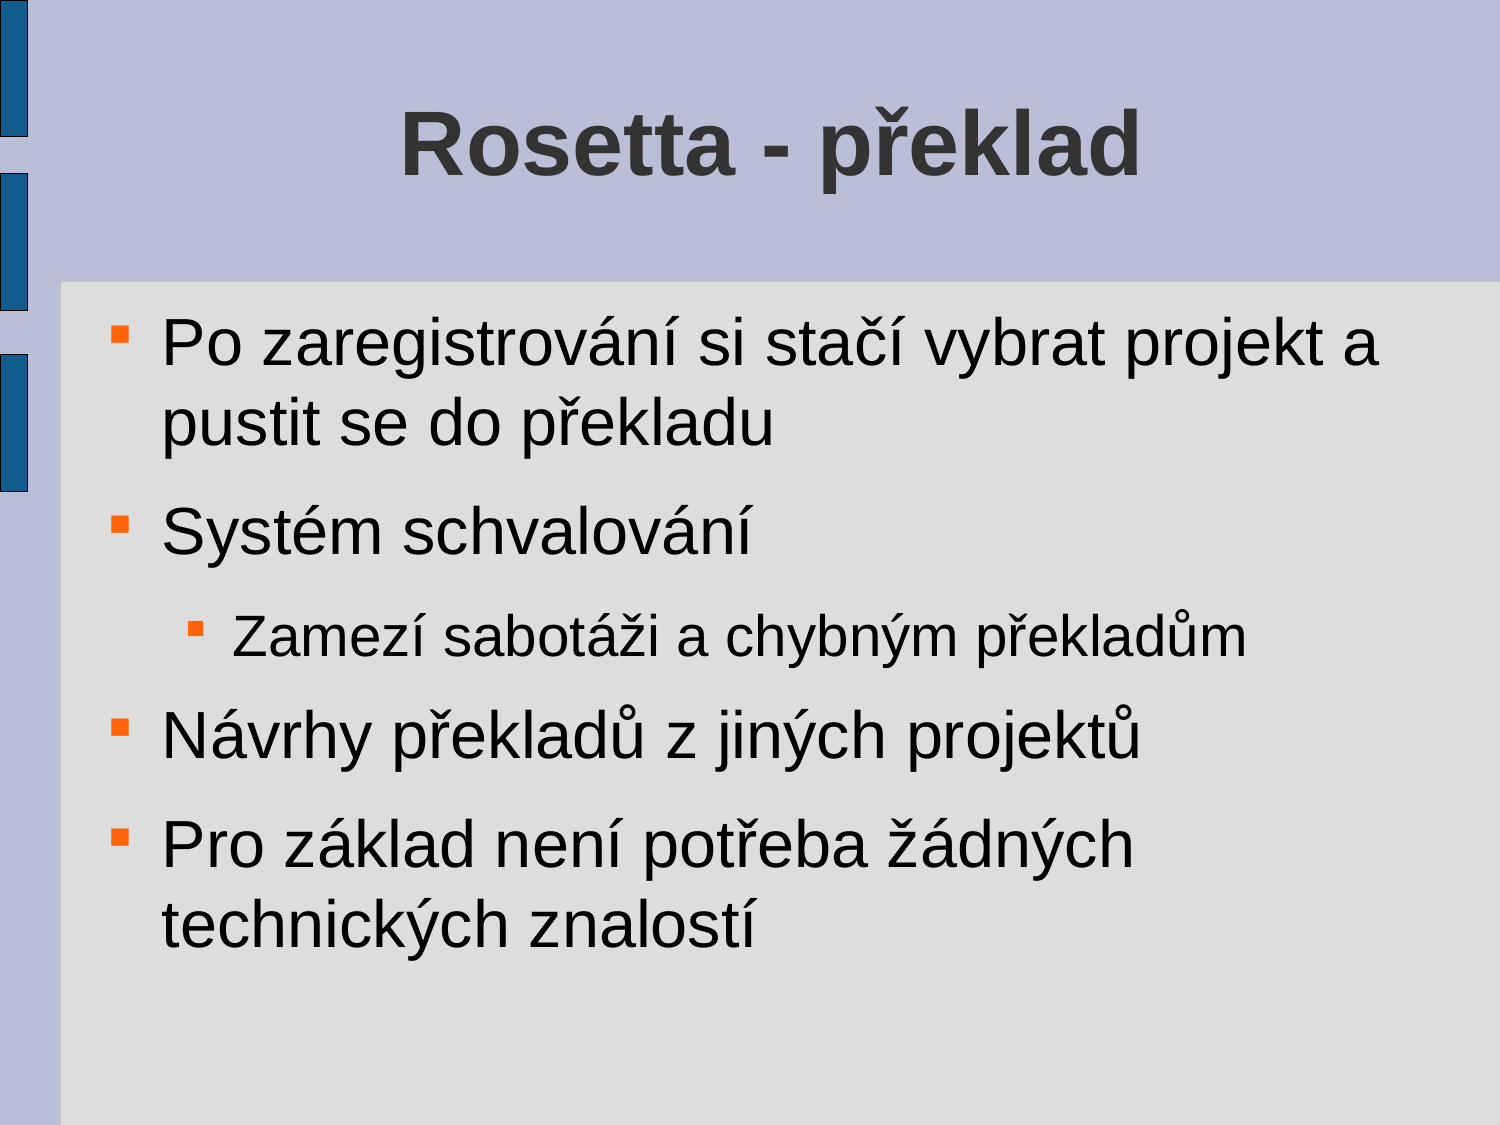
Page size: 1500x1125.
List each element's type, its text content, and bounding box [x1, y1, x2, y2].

title Rosetta - překlad [75, 45, 1426, 233]
list Po zaregistrování si stačí vybrat projekt a pustit se do překladu Systém schvalování Zamezí sabotáži a chybným překladům Návrhy překladů z jiných projektů Pro základ není potřeba žádných technických znalostí [76, 290, 1427, 1035]
